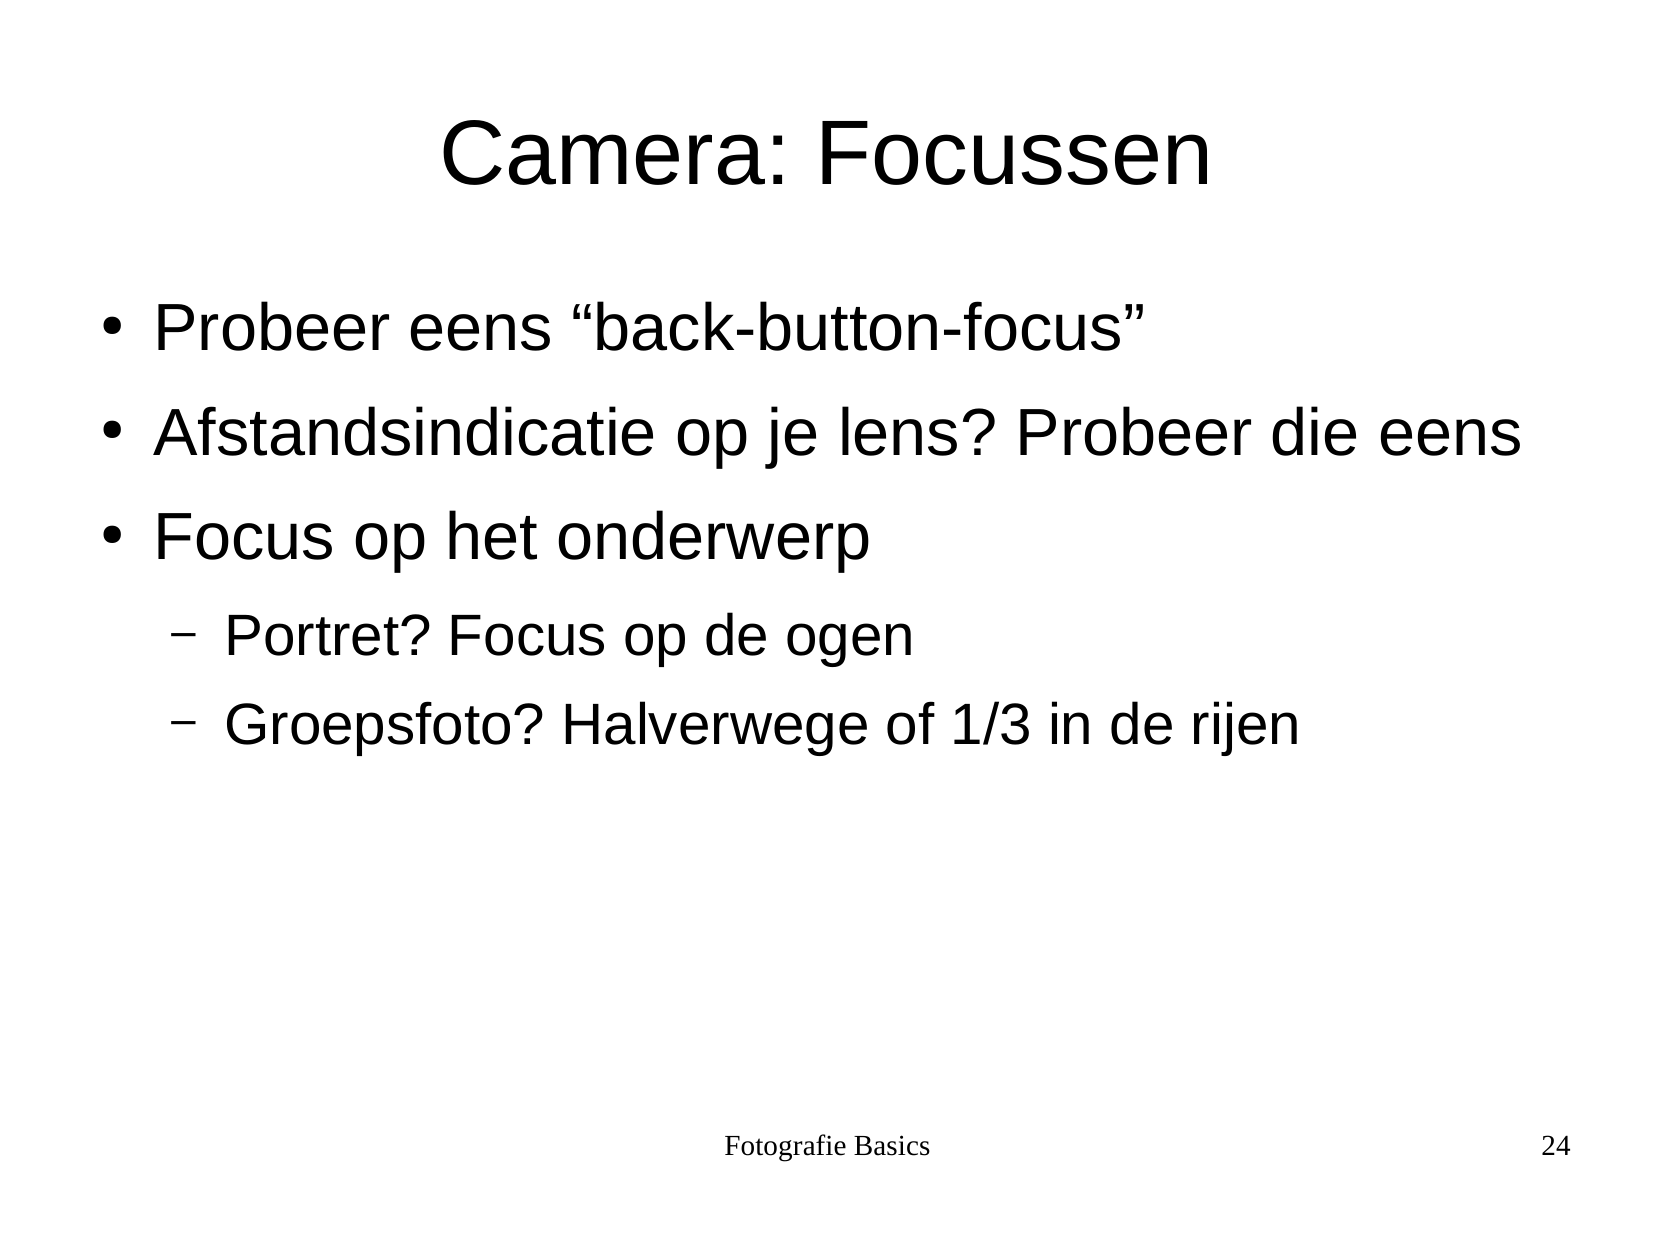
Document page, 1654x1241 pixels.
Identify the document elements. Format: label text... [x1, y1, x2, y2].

title Camera: Focussen [82, 49, 1571, 257]
list Probeer eens “back-button-focus” Afstandsindicatie op je lens? Probeer die eens Focus op het onderwerp Portret? Focus op de ogen Groepsfoto? Halverwege of 1/3 in de rijen [82, 290, 1571, 1010]
